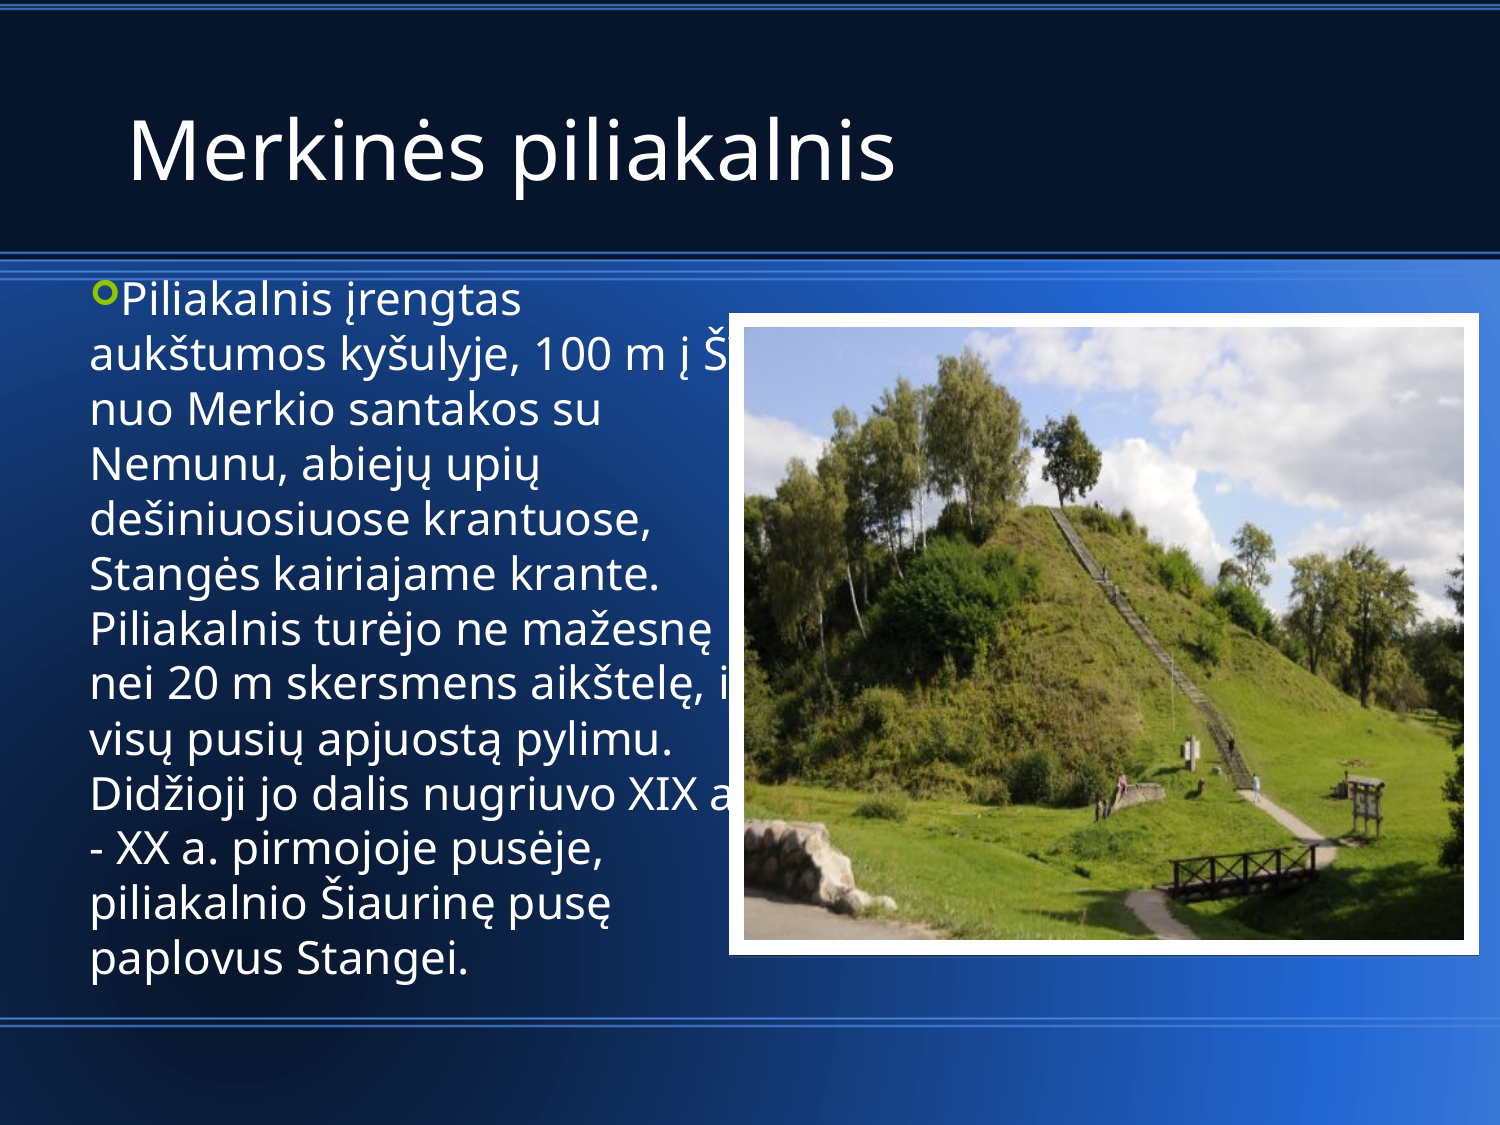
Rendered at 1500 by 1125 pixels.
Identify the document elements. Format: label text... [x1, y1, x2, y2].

list Piliakalnis įrengtas aukštumos kyšulyje, 100 m į ŠV nuo Merkio santakos su Nemunu, abiejų upių dešiniuosiuose krantuose, Stangės kairiajame krante. Piliakalnis turėjo ne mažesnę nei 20 m skersmens aikštelę, iš visų pusių apjuostą pylimu. Didžioji jo dalis nugriuvo XIX a. - XX a. pirmojoje pusėje, piliakalnio Šiaurinę pusę paplovus Stangei. [75, 262, 774, 1005]
picture [743, 327, 1465, 941]
title Merkinės piliakalnis [112, 90, 1265, 278]
